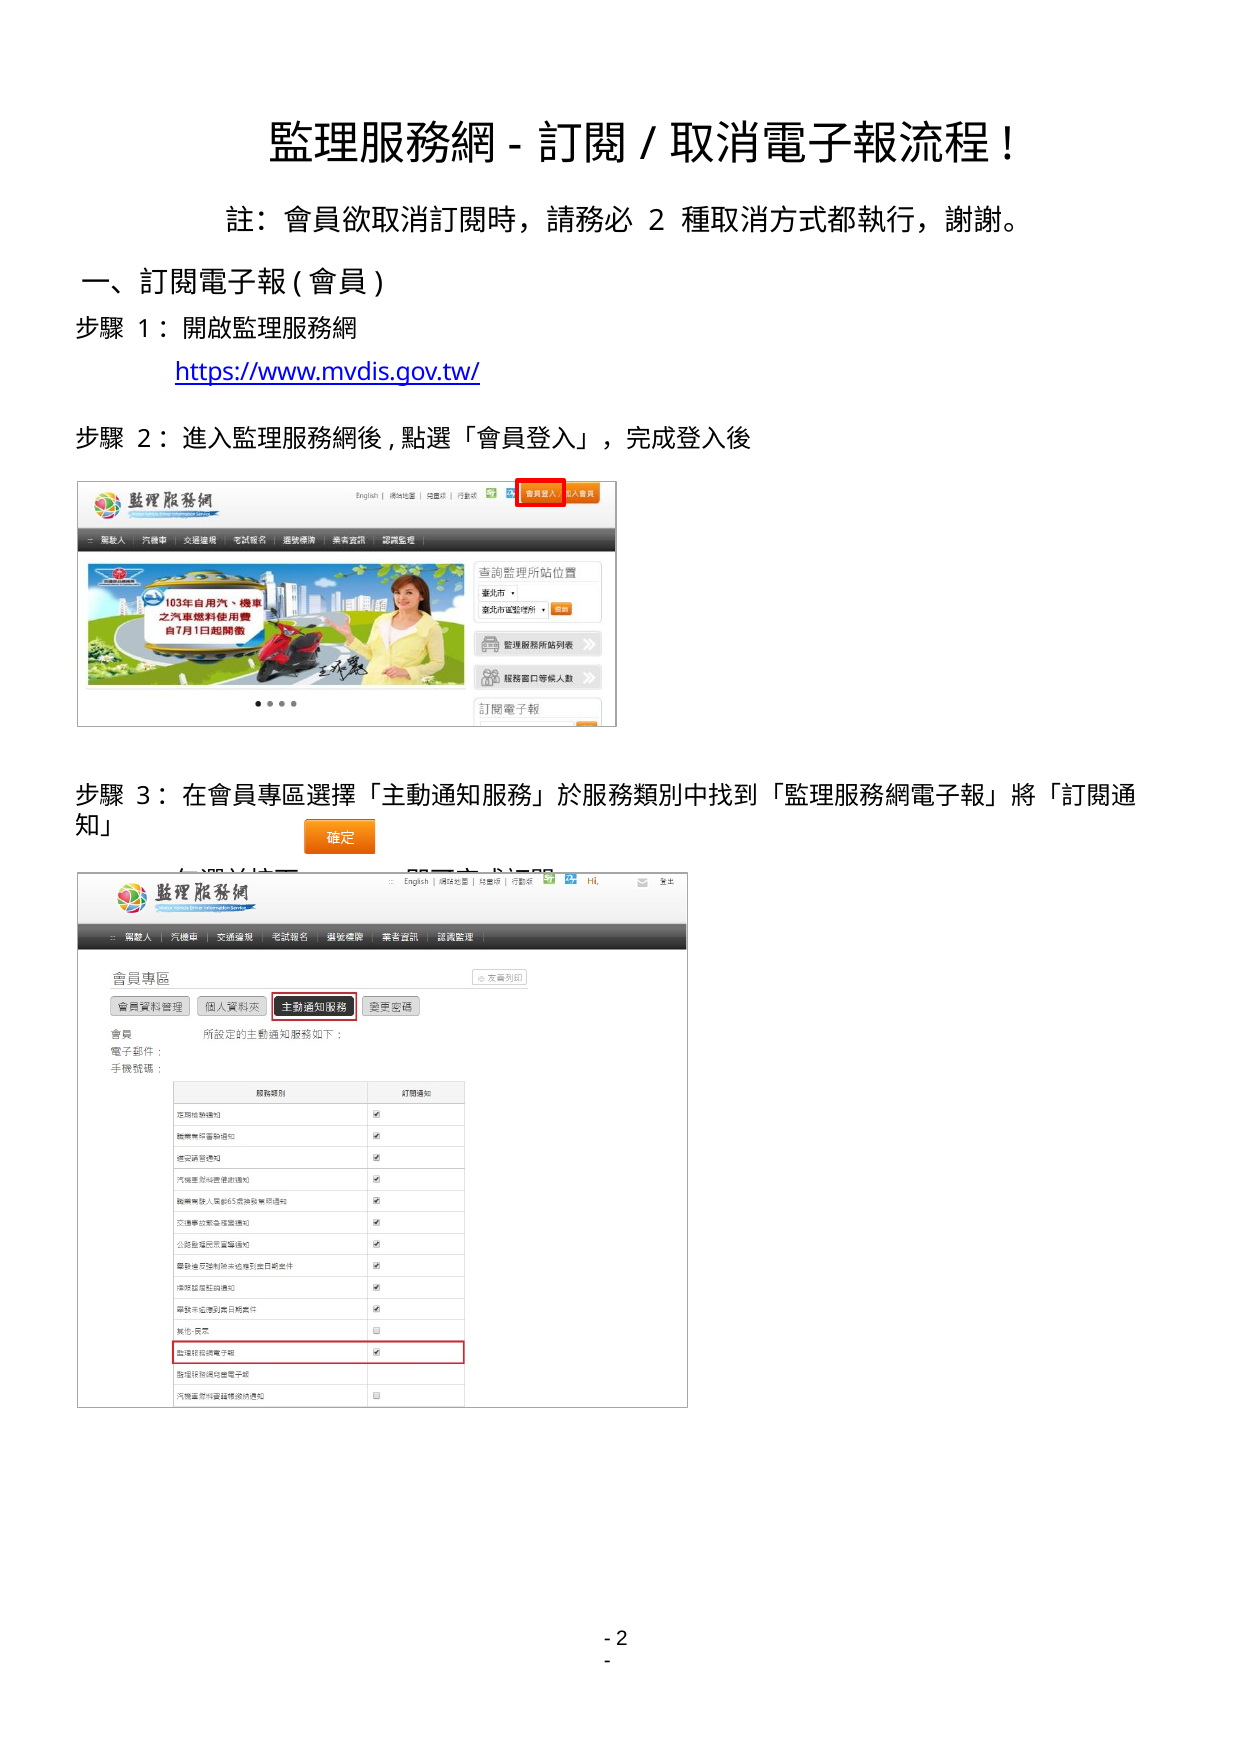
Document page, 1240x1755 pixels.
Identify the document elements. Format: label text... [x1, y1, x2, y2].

text_box [78, 482, 615, 726]
text_box 步驟 3：在會員專區選擇「主動通知服務」於服務類別中找到「監理服務網電子報」將「訂閱通知」 勾選並按下 ，即可完成訂閱。 [72, 777, 1179, 867]
text_box - 1 - [601, 1627, 639, 1653]
text_box [304, 820, 375, 853]
text_box [519, 483, 562, 503]
text_box [78, 874, 686, 1407]
text_box 監理服務網-訂閱/取消電子報流程! 註：會員欲取消訂閱時，請務必 2 種取消方式都執行，謝謝。 一、訂閱電子報(會員) 步驟 1：開啟監理服務網 https://www.mvdis.gov.tw/ 步驟 2：進入監理服務網後,點選「會員登入」，完成登入後 [72, 111, 1018, 475]
